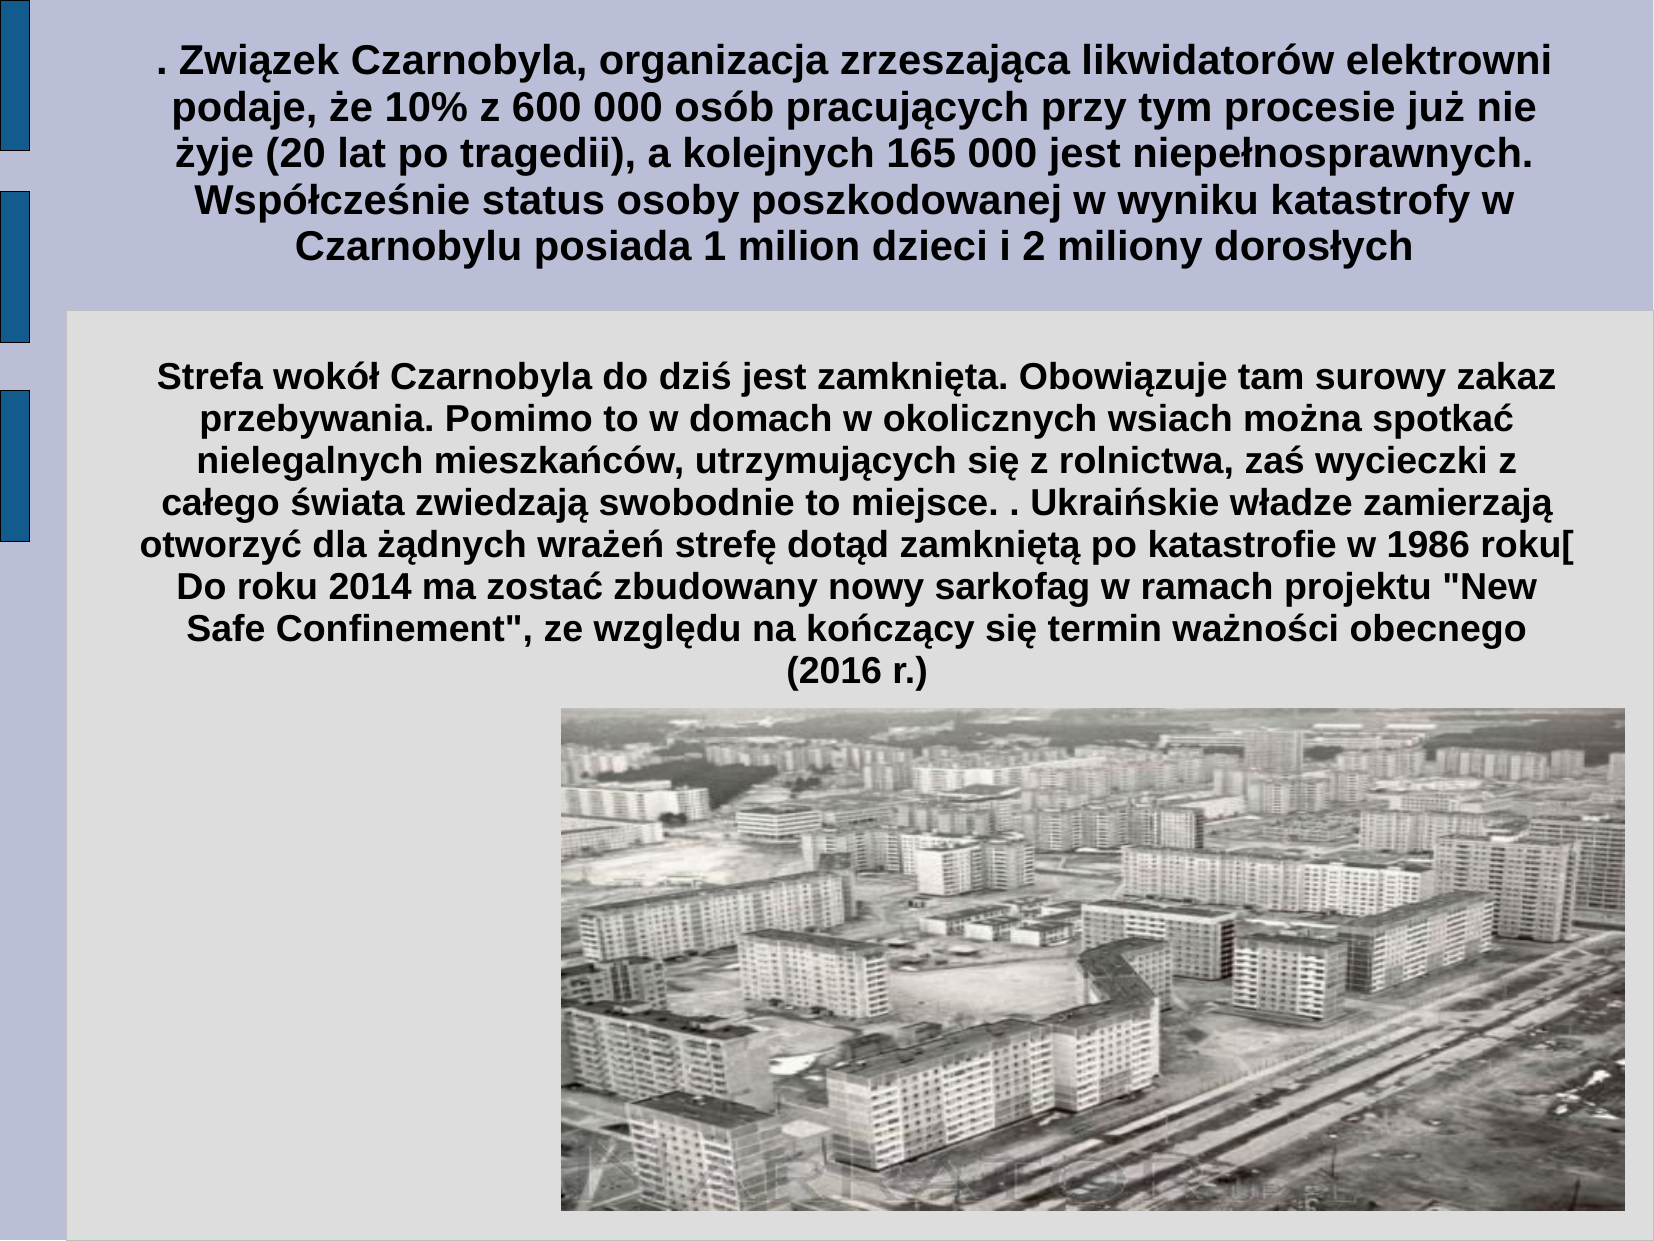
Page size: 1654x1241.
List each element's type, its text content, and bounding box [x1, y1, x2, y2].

text_box Strefa wokół Czarnobyla do dziś jest zamknięta. Obowiązuje tam surowy zakaz przebywania. Pomimo to w domach w okolicznych wsiach można spotkać nielegalnych mieszkańców, utrzymujących się z rolnictwa, zaś wycieczki z całego świata zwiedzają swobodnie to miejsce. . Ukraińskie władze zamierzają otworzyć dla żądnych wrażeń strefę dotąd zamkniętą po katastrofie w 1986 roku[ Do roku 2014 ma zostać zbudowany nowy sarkofag w ramach projektu "New Safe Confinement", ze względu na kończący się termin ważności obecnego (2016 r.) [120, 348, 1595, 709]
picture [561, 708, 1625, 1211]
text_box . Związek Czarnobyla, organizacja zrzeszająca likwidatorów elektrowni podaje, że 10% z 600 000 osób pracujących przy tym procesie już nie żyje (20 lat po tragedii), a kolejnych 165 000 jest niepełnosprawnych. Współcześnie status osoby poszkodowanej w wyniku katastrofy w Czarnobylu posiada 1 milion dzieci i 2 miliony dorosłych [114, 29, 1595, 726]
